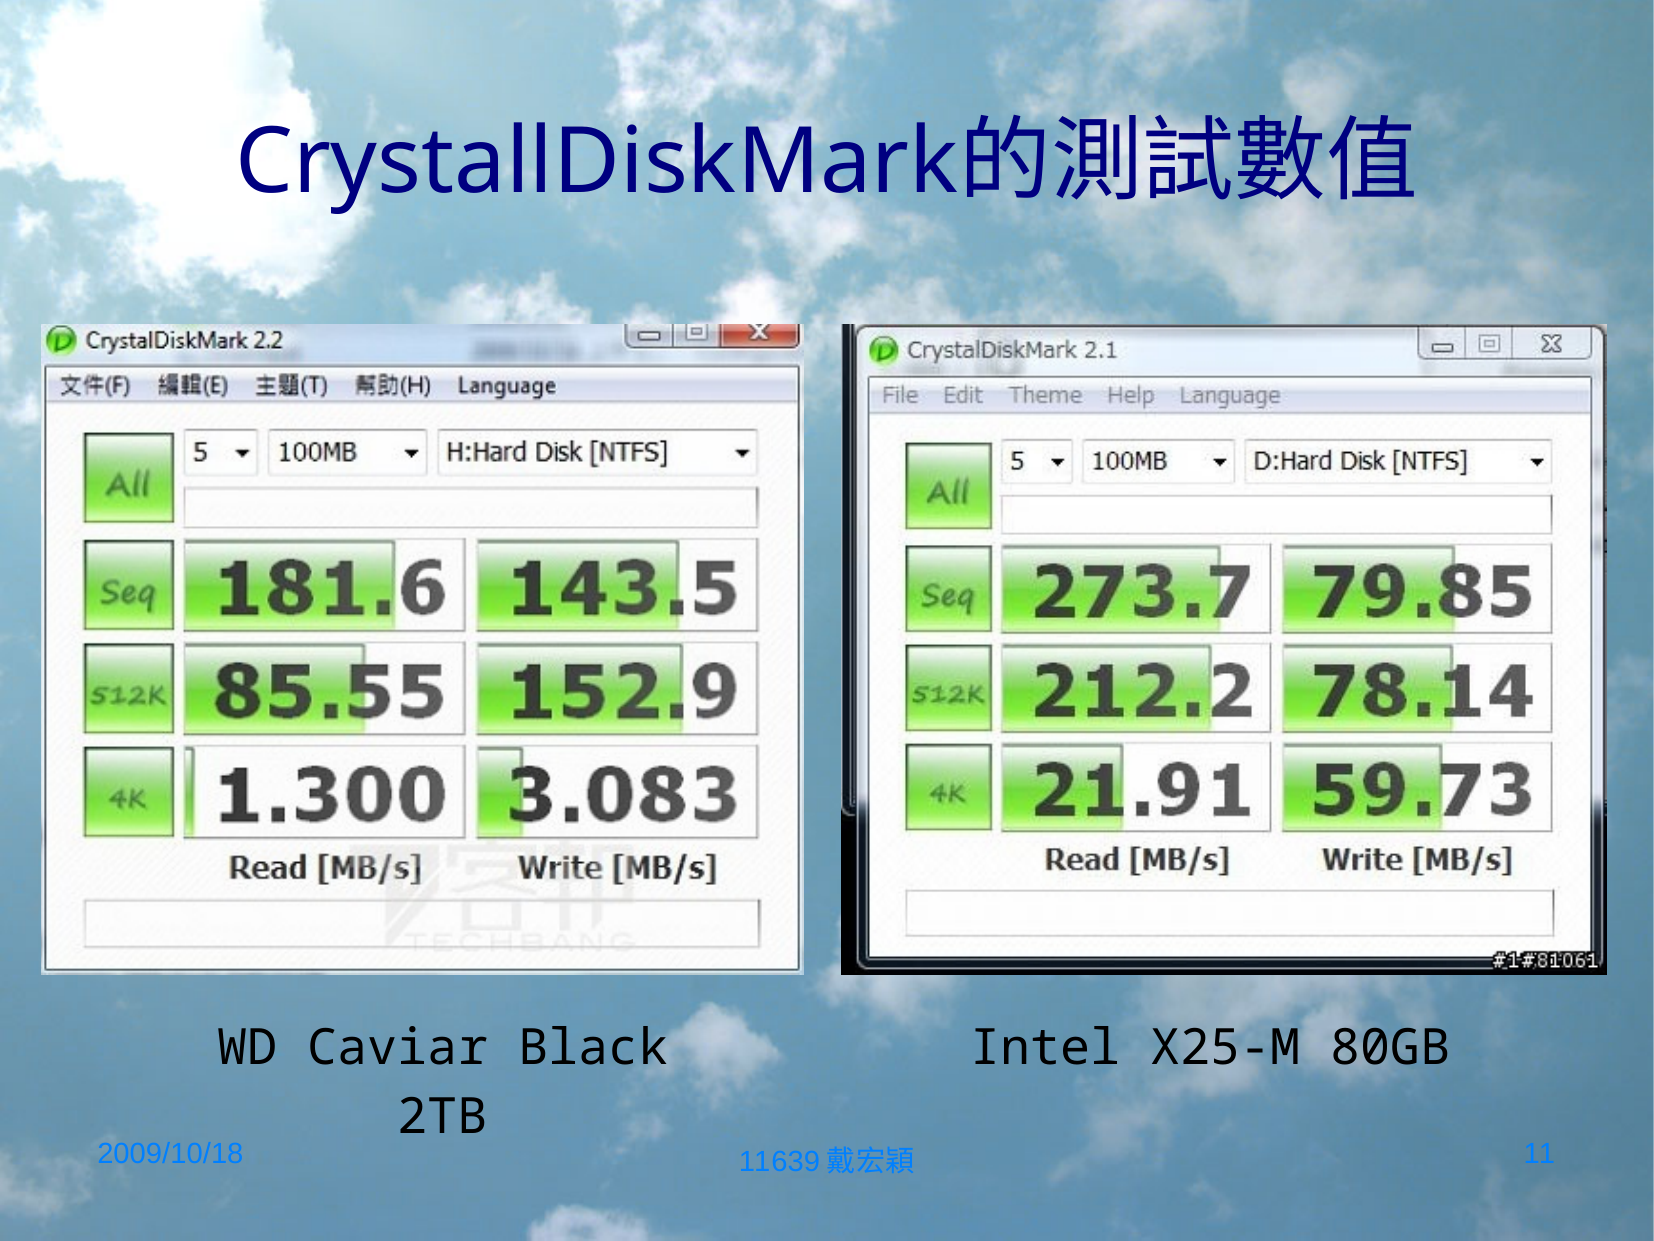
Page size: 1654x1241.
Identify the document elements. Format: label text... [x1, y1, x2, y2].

title CrystallDiskMark的測試數值 [82, 48, 1571, 258]
picture [0, 0, 1654, 1241]
text_box WD Caviar Black 2TB [147, 1003, 739, 1079]
text_box Intel X25-M 80GB [915, 1003, 1506, 1079]
